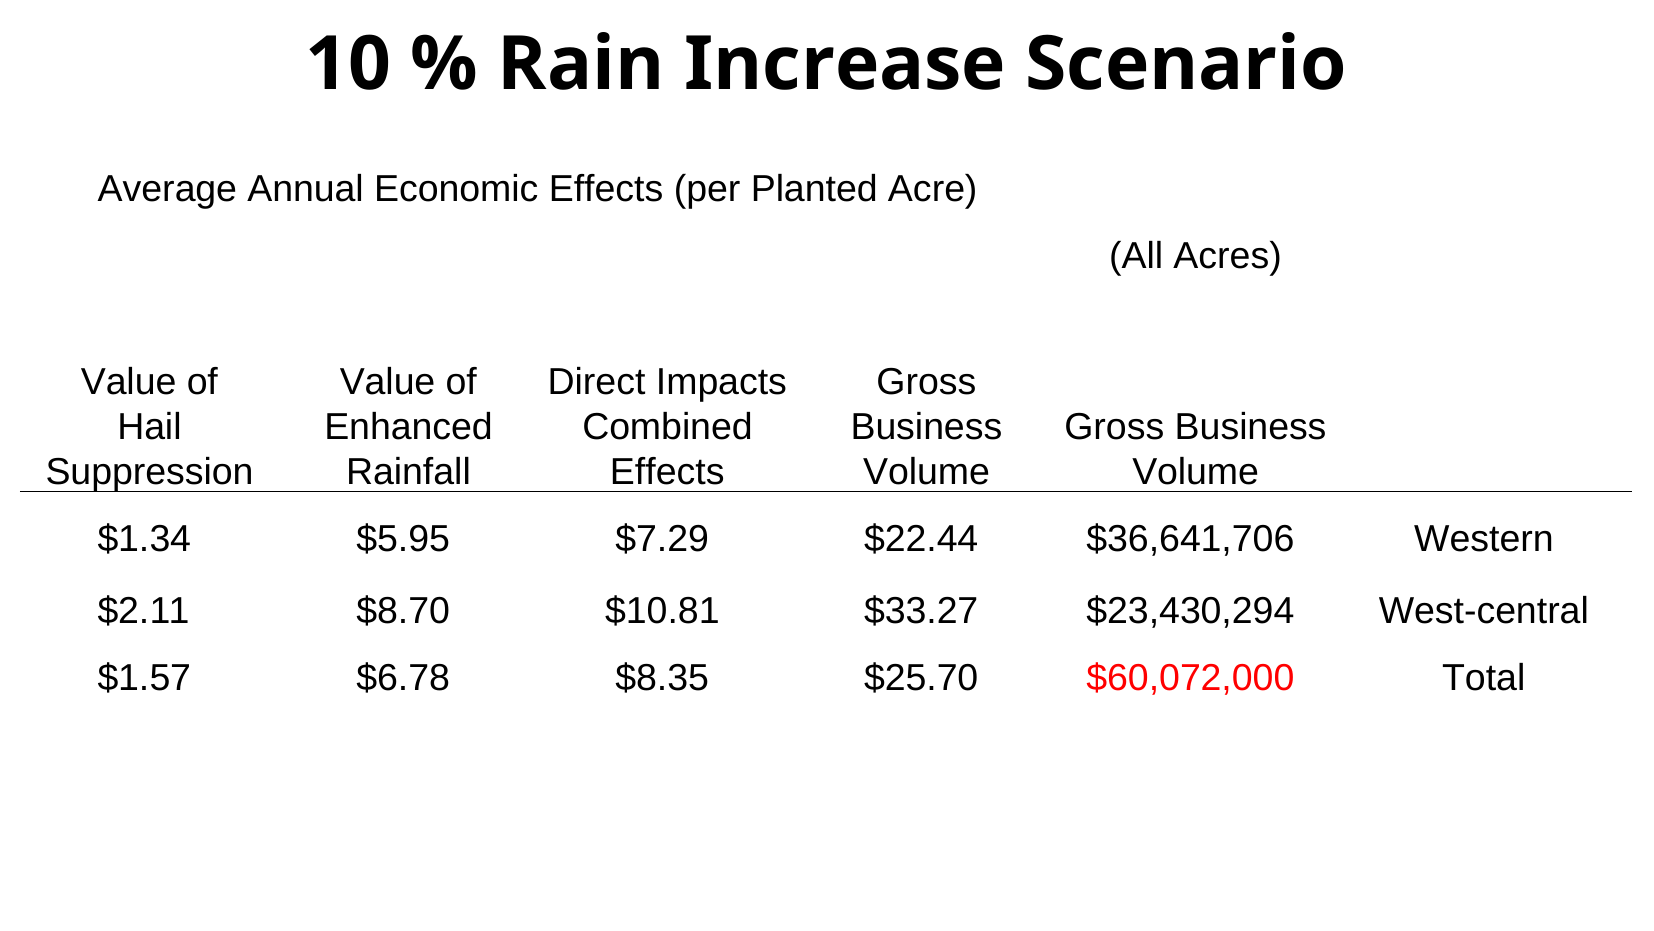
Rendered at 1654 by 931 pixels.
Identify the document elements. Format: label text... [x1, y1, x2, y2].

table_cell (All Acres) [1056, 209, 1335, 276]
table_cell Gross Business Volume [797, 276, 1056, 491]
table_cell [797, 209, 1056, 276]
table_cell $5.95 [279, 492, 538, 559]
table_cell $60,072,000 [1056, 631, 1335, 698]
table_header [1335, 142, 1632, 209]
table_header Average Annual Economic Effects (per Planted Acre) [20, 142, 1056, 209]
table_header [1056, 142, 1335, 209]
table_cell Total [1335, 631, 1632, 698]
table_cell West-central [1335, 559, 1632, 631]
table_cell [279, 209, 538, 276]
table_cell [538, 209, 797, 276]
table_cell $1.57 [20, 631, 279, 698]
table_cell $8.35 [538, 631, 797, 698]
table_cell $1.34 [20, 492, 279, 559]
table_cell $22.44 [797, 492, 1056, 559]
table_cell Value of Hail Suppression [20, 276, 279, 491]
table_cell $7.29 [538, 492, 797, 559]
table_cell $25.70 [797, 631, 1056, 698]
table_cell $10.81 [538, 559, 797, 631]
table_cell $23,430,294 [1056, 559, 1335, 631]
table_cell $36,641,706 [1056, 492, 1335, 559]
table_cell $2.11 [20, 559, 279, 631]
table_cell $33.27 [797, 559, 1056, 631]
table_cell Direct Impacts Combined Effects [538, 276, 797, 491]
table_cell $6.78 [279, 631, 538, 698]
table_cell [1335, 209, 1632, 276]
table_cell [1335, 410, 1632, 491]
title 10 % Rain Increase Scenario [0, 11, 1654, 119]
table_cell Western [1335, 492, 1632, 559]
table_cell [1335, 343, 1632, 410]
table_cell [20, 209, 279, 276]
table_cell Value of Enhanced Rainfall [279, 276, 538, 491]
table_cell Gross Business Volume [1056, 276, 1335, 491]
table_cell [1335, 276, 1632, 343]
table_cell $8.70 [279, 559, 538, 631]
